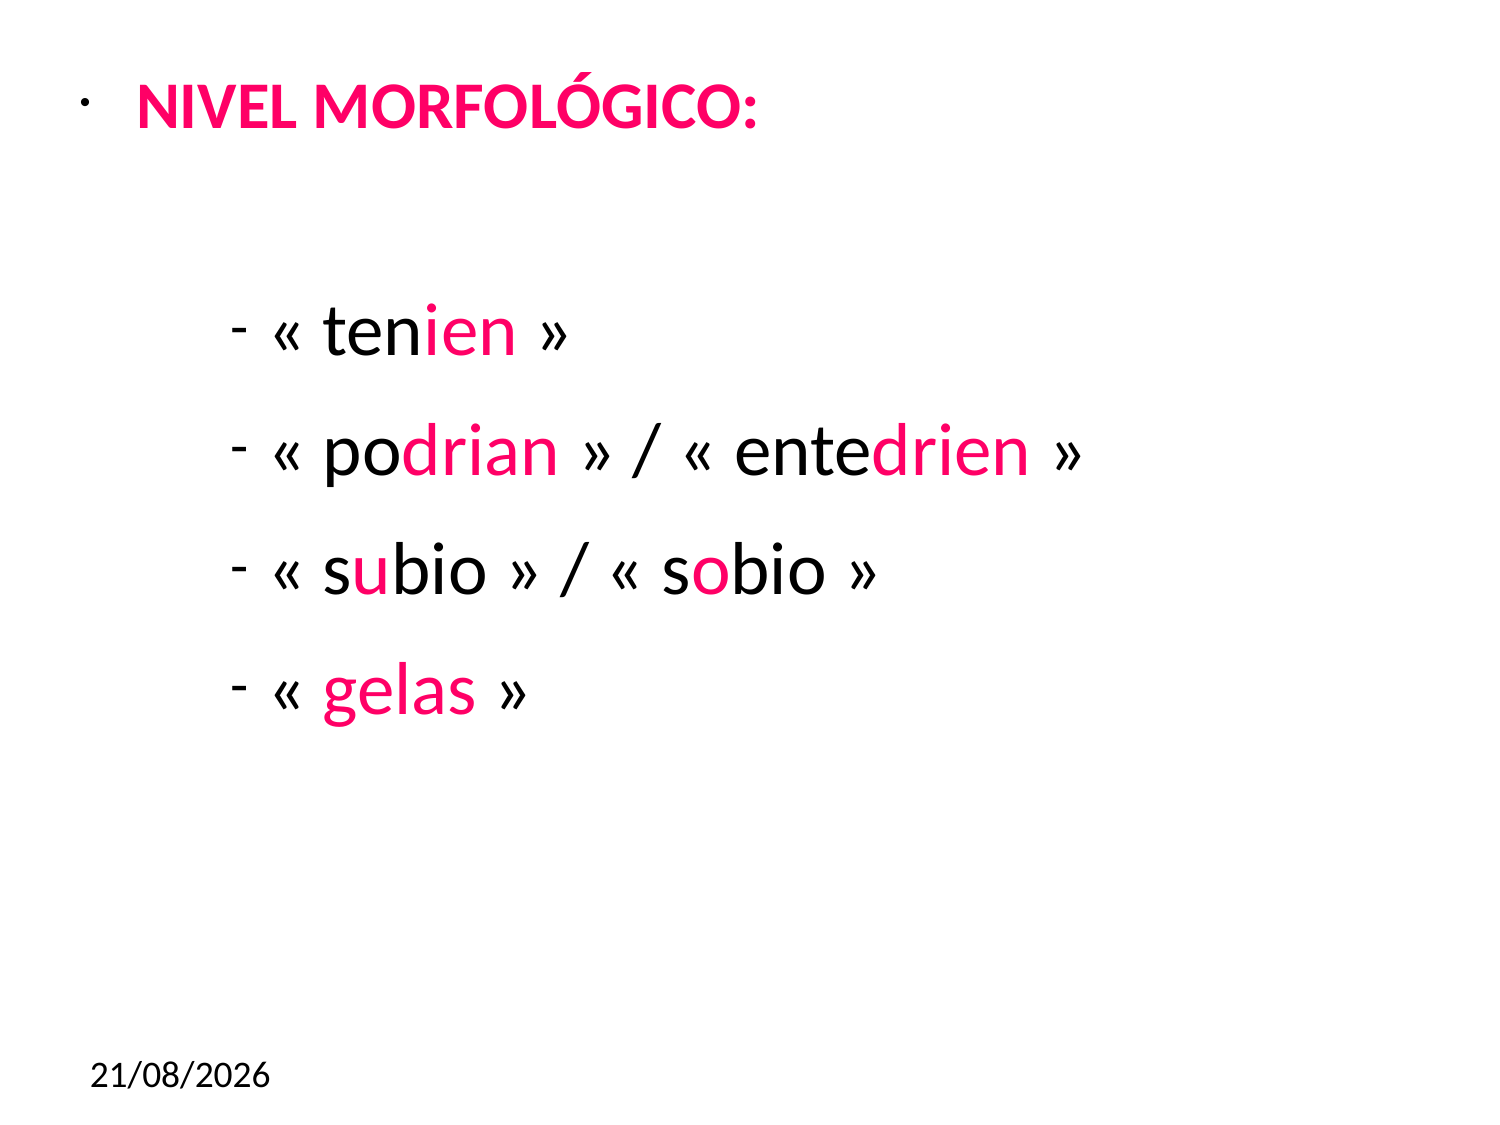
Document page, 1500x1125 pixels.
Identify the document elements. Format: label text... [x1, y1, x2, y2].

list NIVEL MORFOLÓGICO: « tenien » « podrian » / « entedrien » « subio » / « sobio » « gelas » [64, 54, 1425, 1005]
